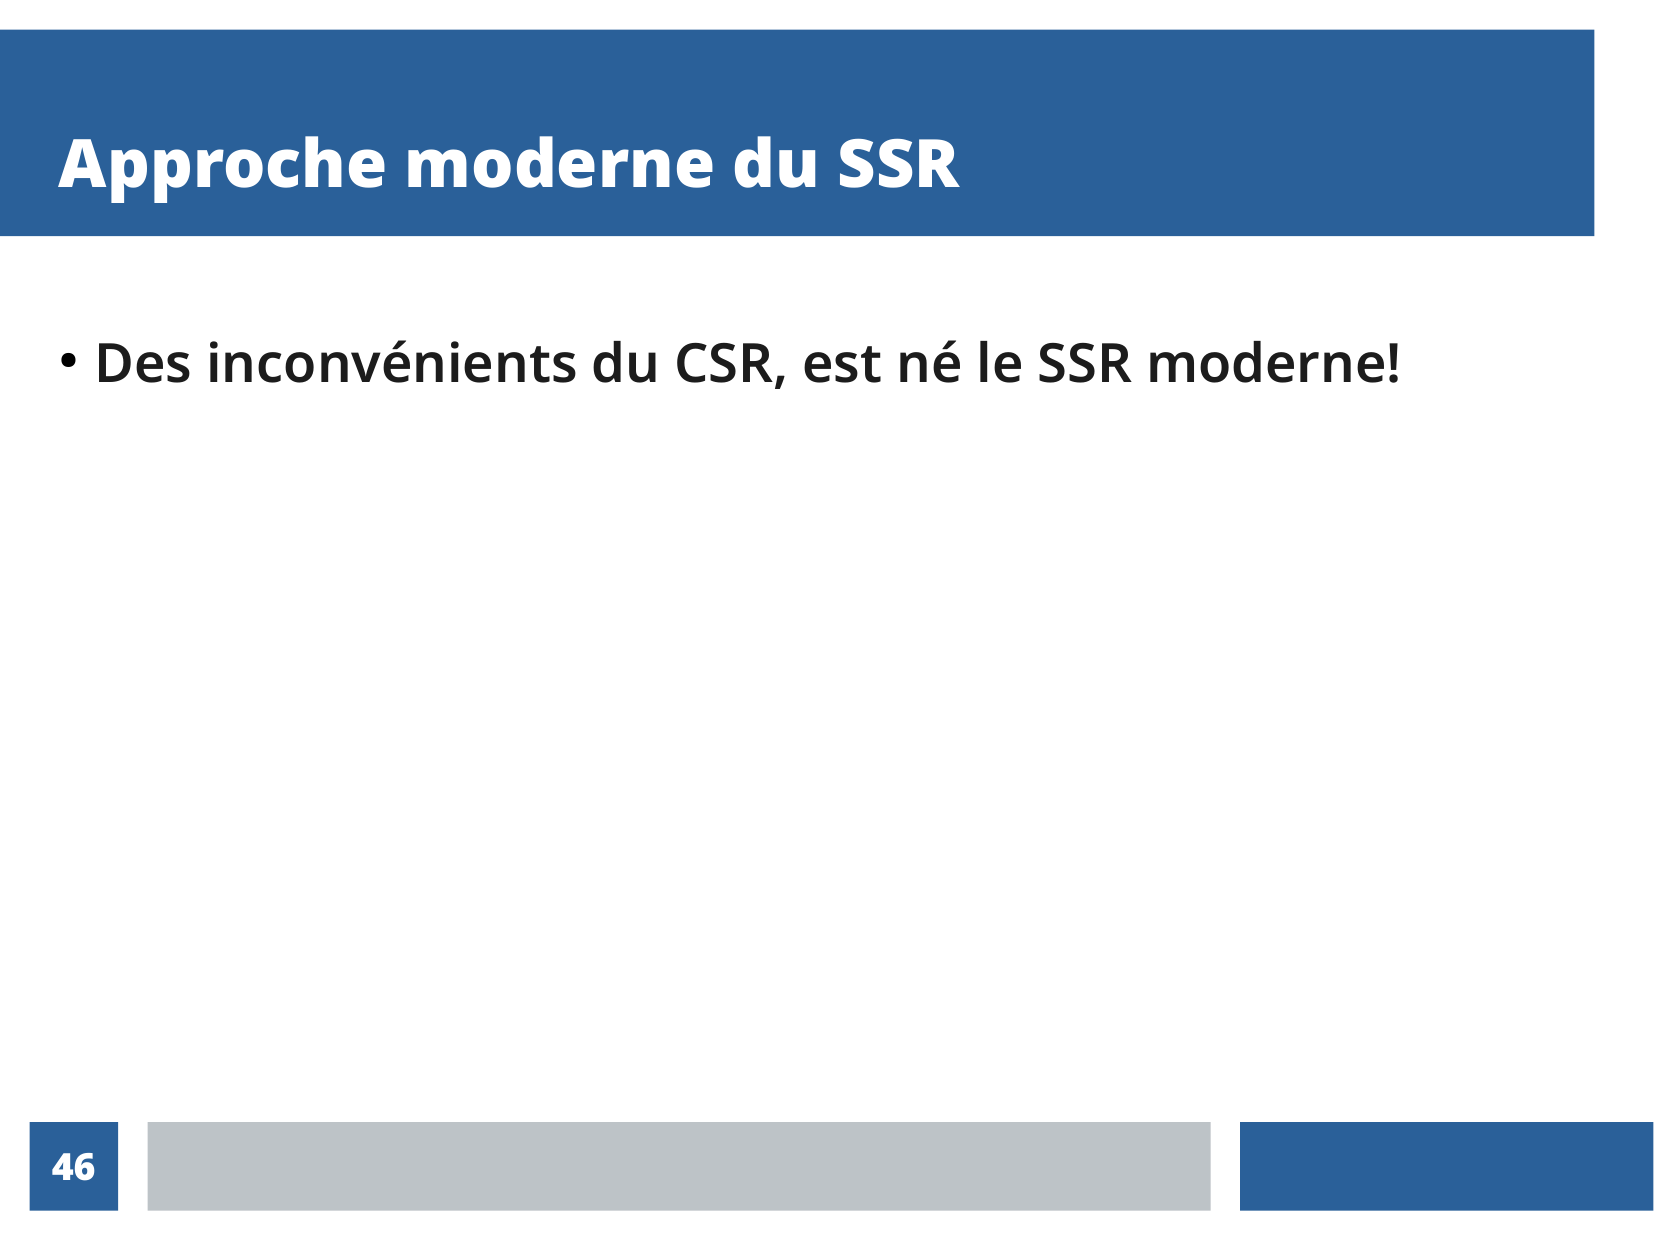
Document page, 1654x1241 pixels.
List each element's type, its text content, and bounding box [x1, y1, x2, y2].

list Des inconvénients du CSR, est né le SSR moderne! [59, 324, 1565, 1093]
title Approche moderne du SSR [59, 59, 1595, 207]
